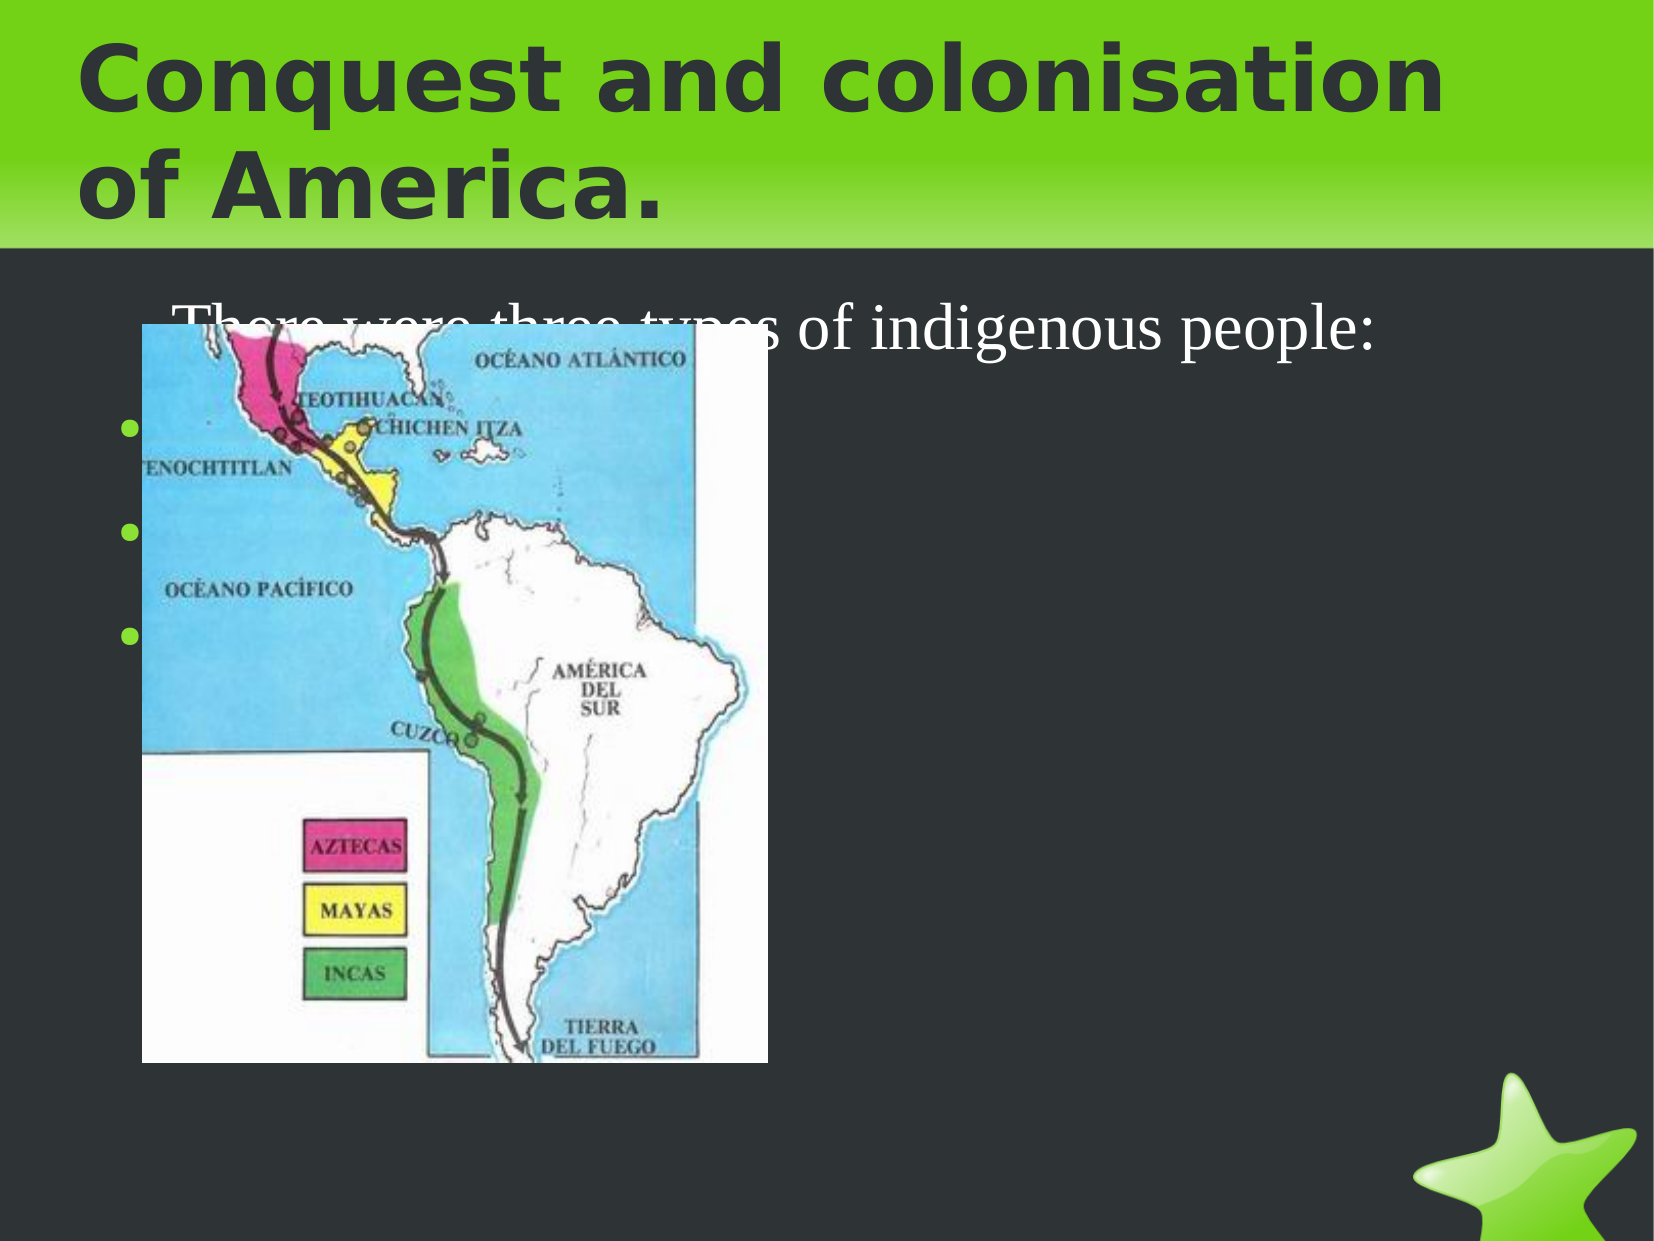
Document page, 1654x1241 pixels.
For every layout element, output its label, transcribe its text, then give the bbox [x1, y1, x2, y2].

title Conquest and colonisation of America. [76, 25, 1565, 240]
picture [0, 0, 1654, 1241]
list There were three types of indigenous people: The Maya The Aztec The Inca [845, 290, 1572, 1094]
